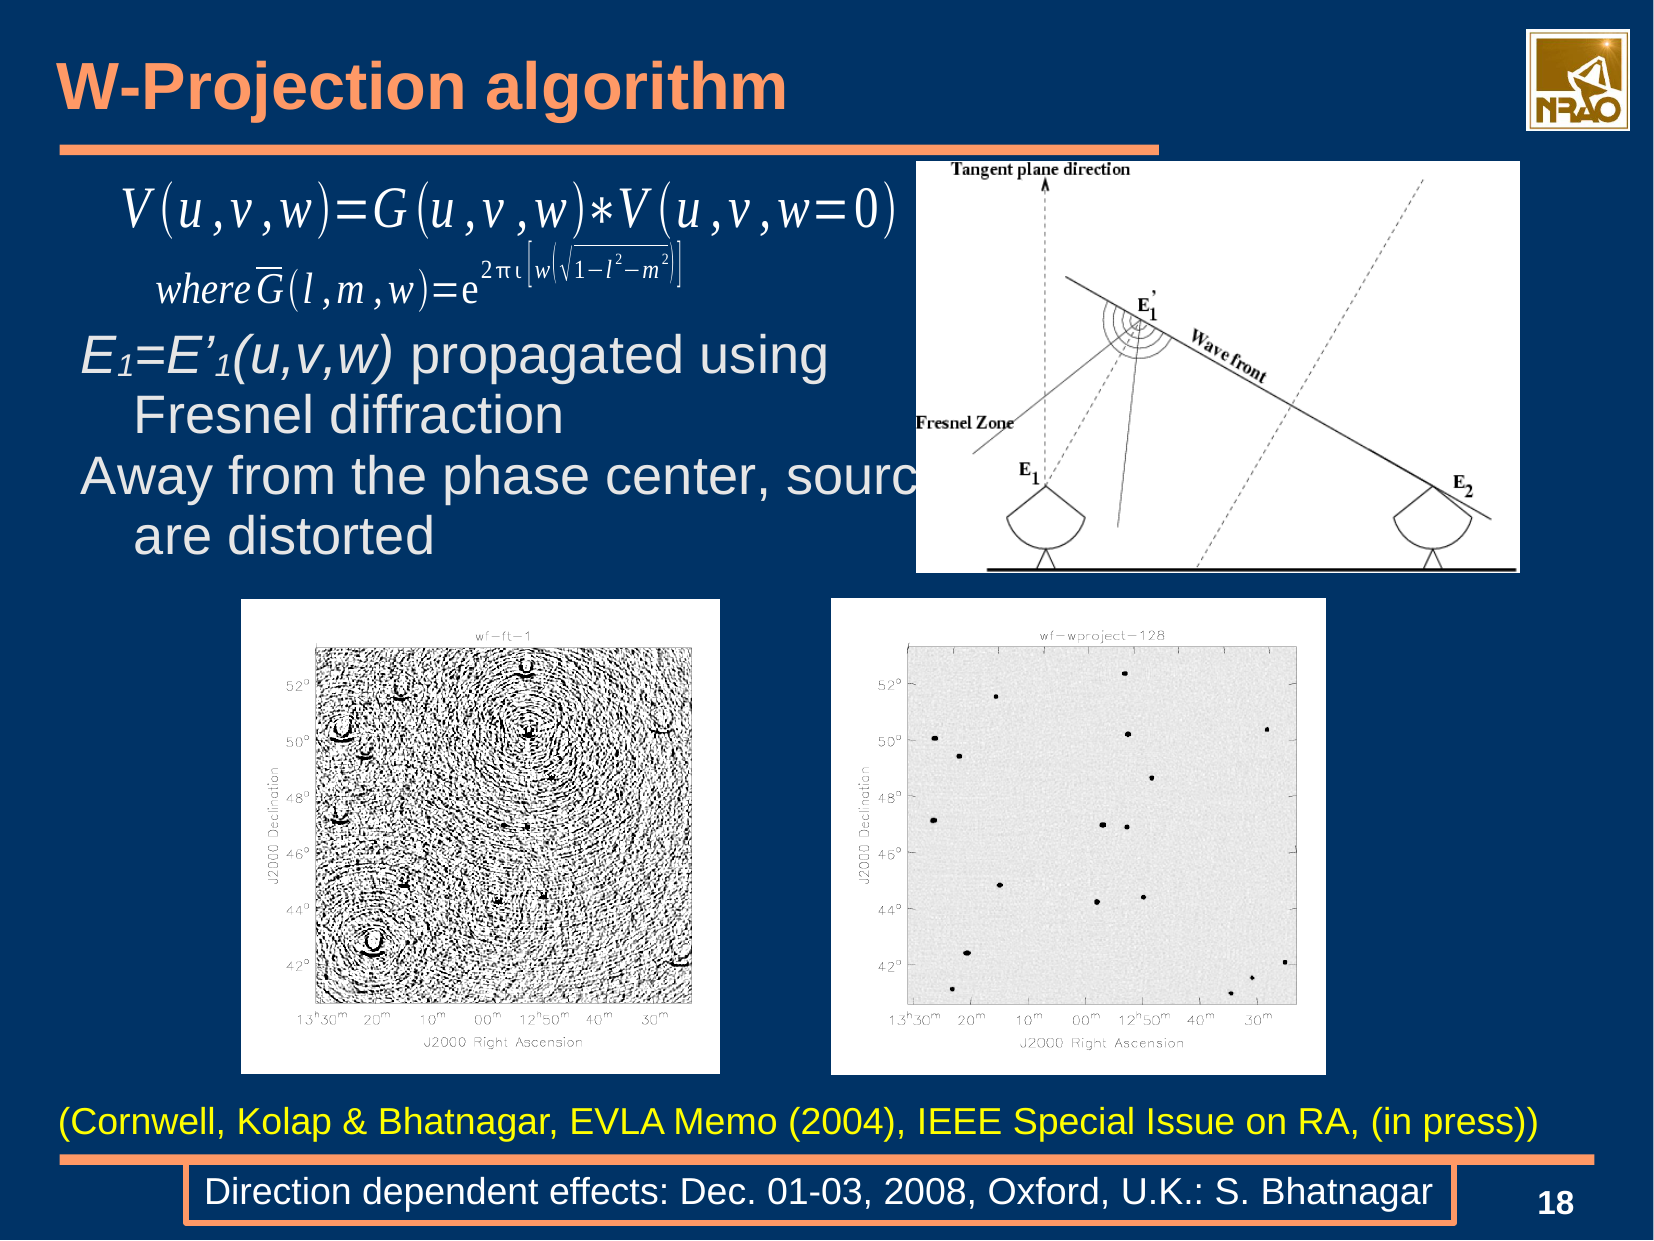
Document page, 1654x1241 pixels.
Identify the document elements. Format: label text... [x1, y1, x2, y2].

title W-Projection algorithm [56, 41, 1489, 131]
text_box (Cornwell, Kolap & Bhatnagar, EVLA Memo (2004), IEEE Special Issue on RA, (in press)) [43, 1093, 1555, 1151]
picture [241, 599, 720, 1074]
picture [1526, 29, 1630, 131]
picture [916, 161, 1520, 573]
picture [831, 598, 1326, 1075]
chart [107, 161, 911, 315]
list E1=E’1(u,v,w) propagated using Fresnel diffraction Away from the phase center, sources are distorted [63, 174, 984, 1093]
